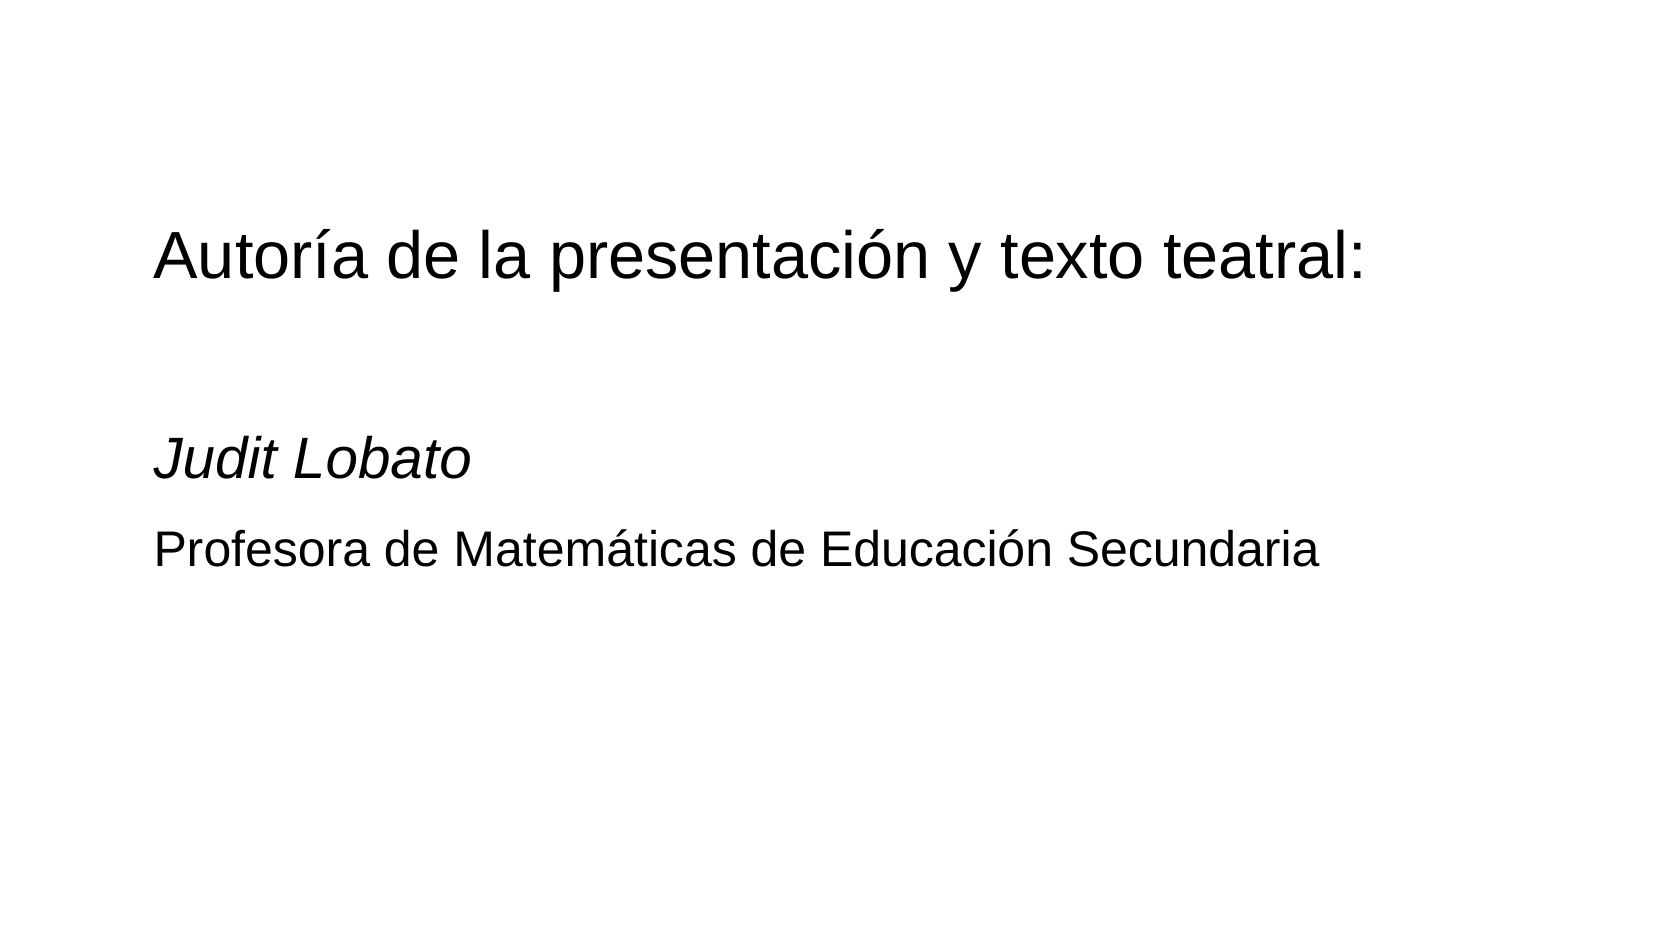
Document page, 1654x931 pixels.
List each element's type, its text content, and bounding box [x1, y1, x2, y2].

list Autoría de la presentación y texto teatral: Judit Lobato Profesora de Matemáticas de Educación Secundaria [82, 217, 1571, 758]
